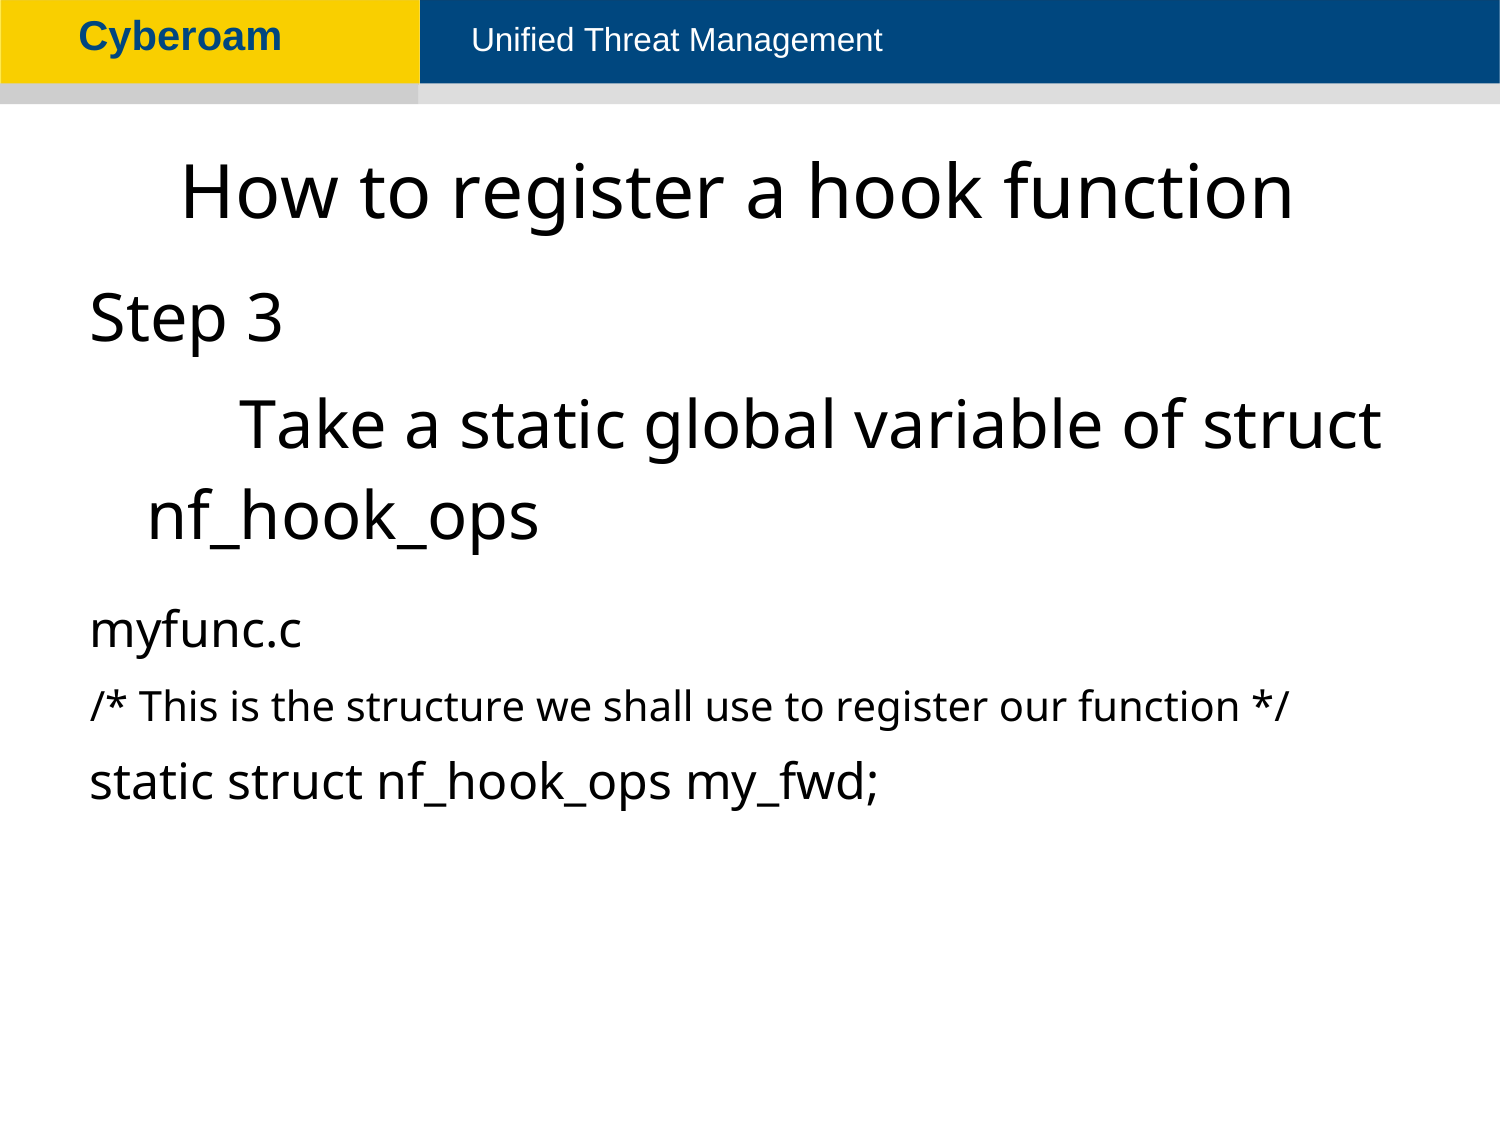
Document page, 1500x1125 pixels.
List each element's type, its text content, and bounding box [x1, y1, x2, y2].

list Step 3 Take a static global variable of struct nf_hook_ops myfunc.c /* This is the structure we shall use to register our function */ static struct nf_hook_ops my_fwd; [75, 262, 1426, 1051]
title How to register a hook function [75, 112, 1426, 240]
picture [0, 0, 1500, 83]
